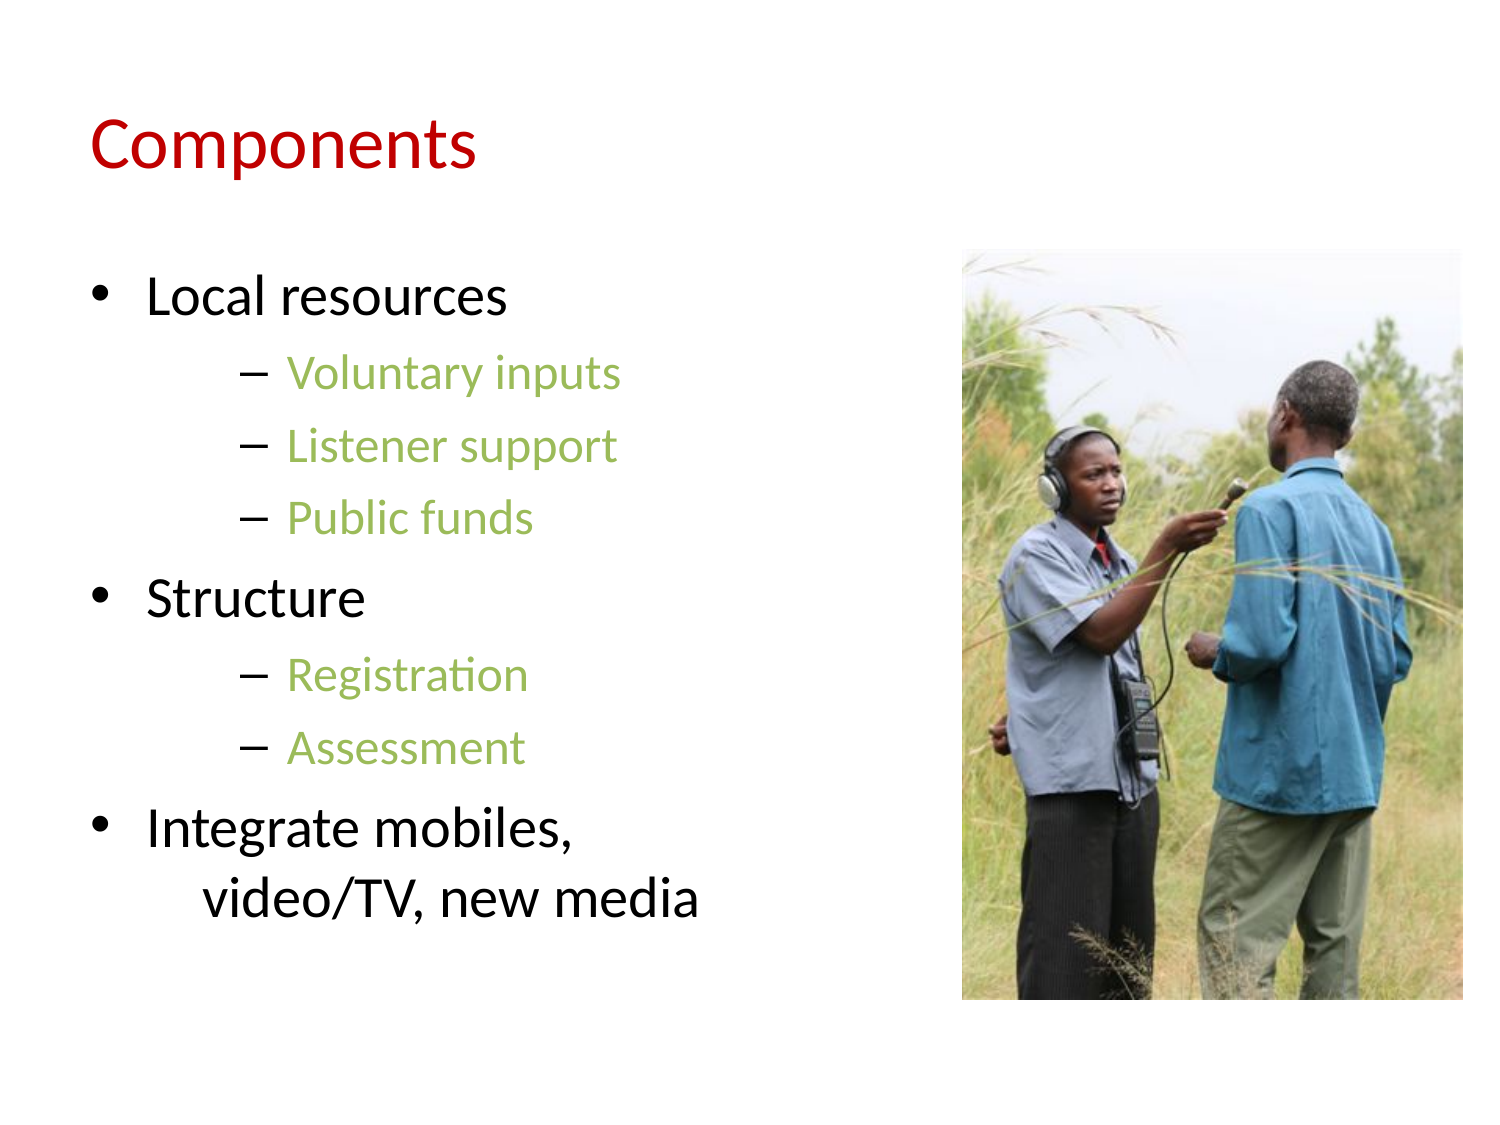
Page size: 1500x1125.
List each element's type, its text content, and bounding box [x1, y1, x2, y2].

picture [962, 249, 1463, 1000]
list Local resources Voluntary inputs Listener support Public funds Structure Registration Assessment Integrate mobiles, video/TV, new media [75, 249, 826, 1051]
title Components [75, 45, 1426, 233]
